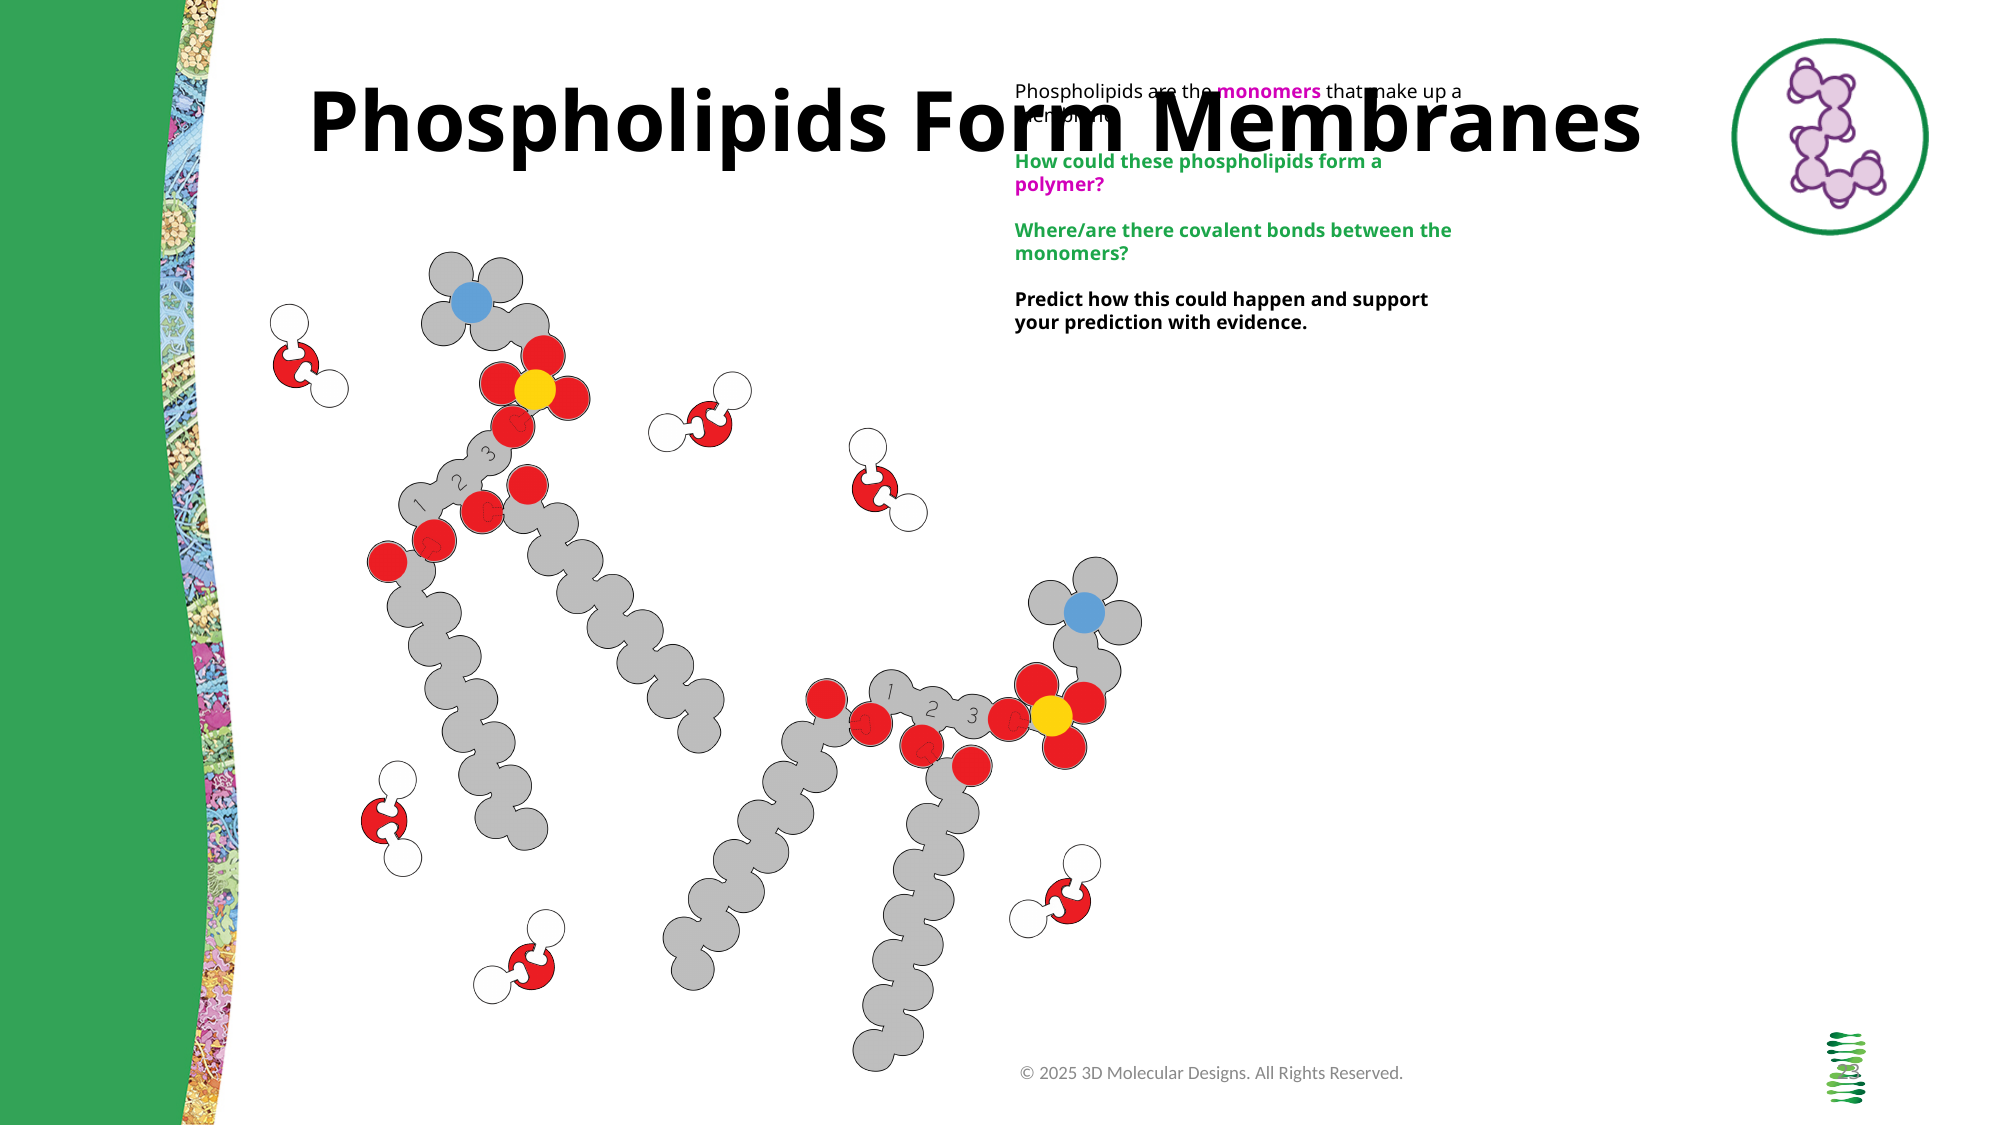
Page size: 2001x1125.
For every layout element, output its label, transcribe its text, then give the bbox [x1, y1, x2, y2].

picture [264, 301, 356, 416]
picture [1003, 839, 1106, 944]
list Phospholipids are the monomers that make up a membrane. How could these phospholipids form a polymer? Where/are there covalent bonds between the monomers? Predict how this could happen and support your prediction with evidence. [1211, 312, 1916, 930]
picture [352, 755, 429, 884]
picture [360, 220, 747, 866]
picture [467, 904, 570, 1010]
picture [843, 425, 935, 540]
text_box Phospholipids Form Membranes [248, 72, 1704, 208]
picture [645, 364, 759, 456]
slide_number 23 [1821, 1042, 1929, 1103]
picture [643, 542, 1156, 1082]
